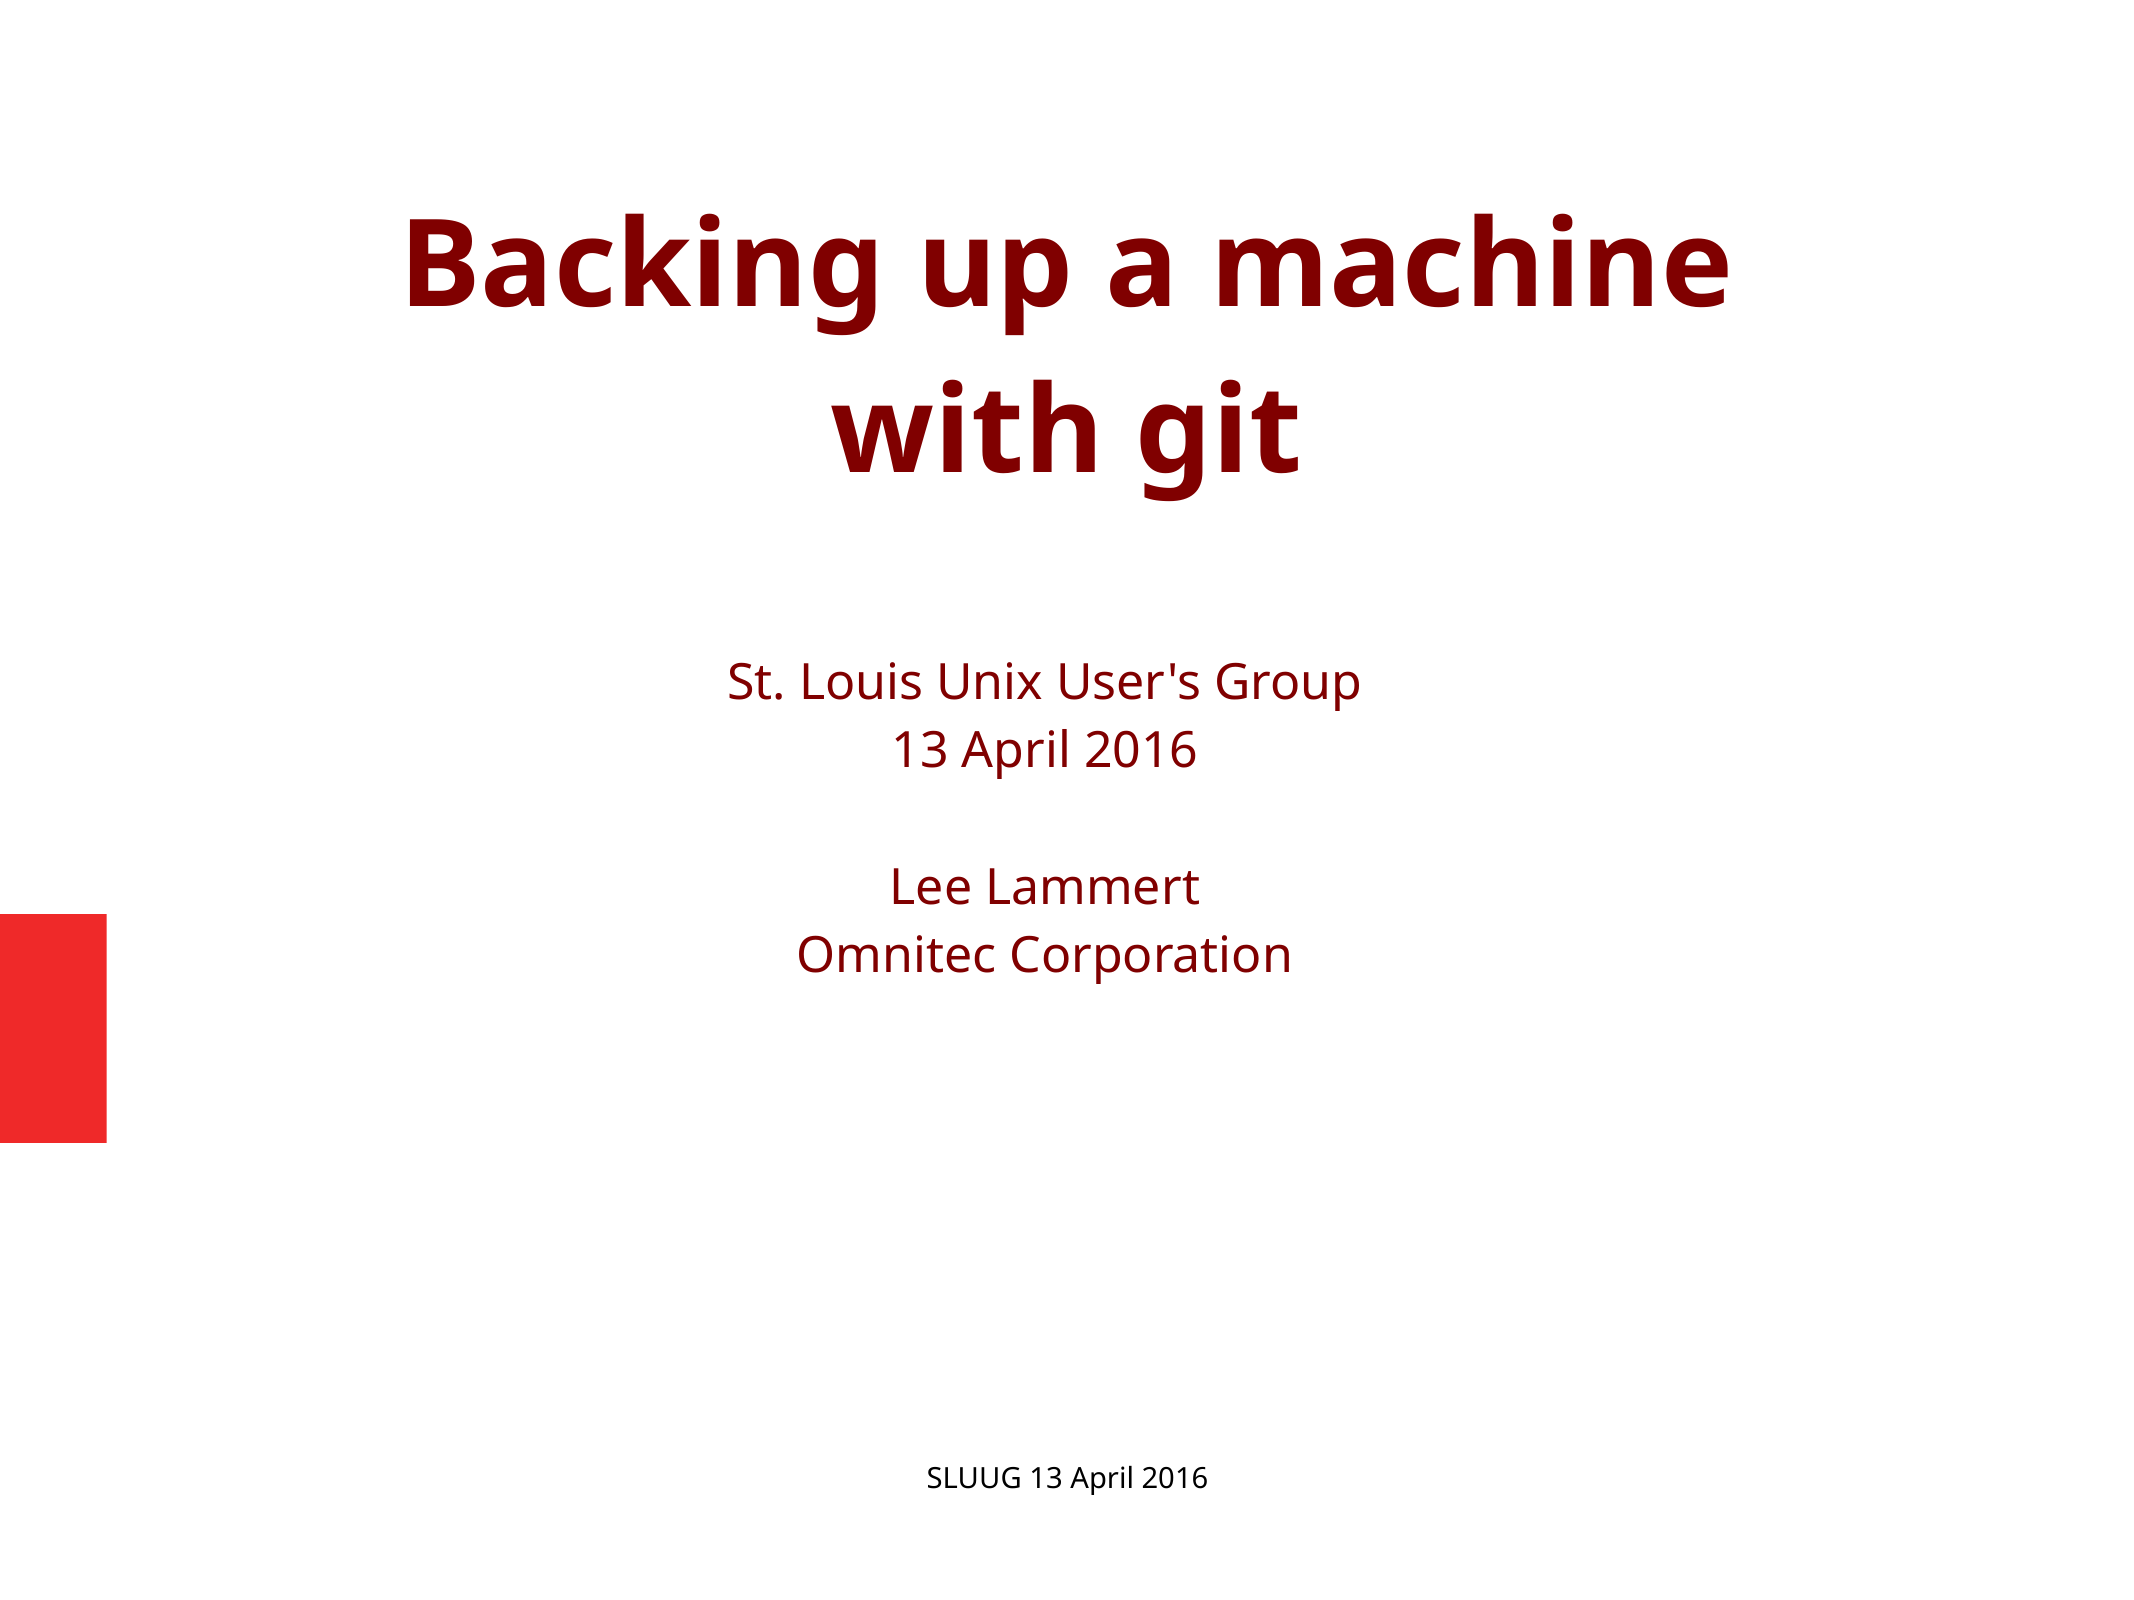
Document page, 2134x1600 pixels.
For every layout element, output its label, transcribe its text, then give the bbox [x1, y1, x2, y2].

text_box St. Louis Unix User's Group 13 April 2016 Lee Lammert Omnitec Corporation [367, 638, 1723, 1162]
title Backing up a machine with git [106, 176, 2027, 508]
